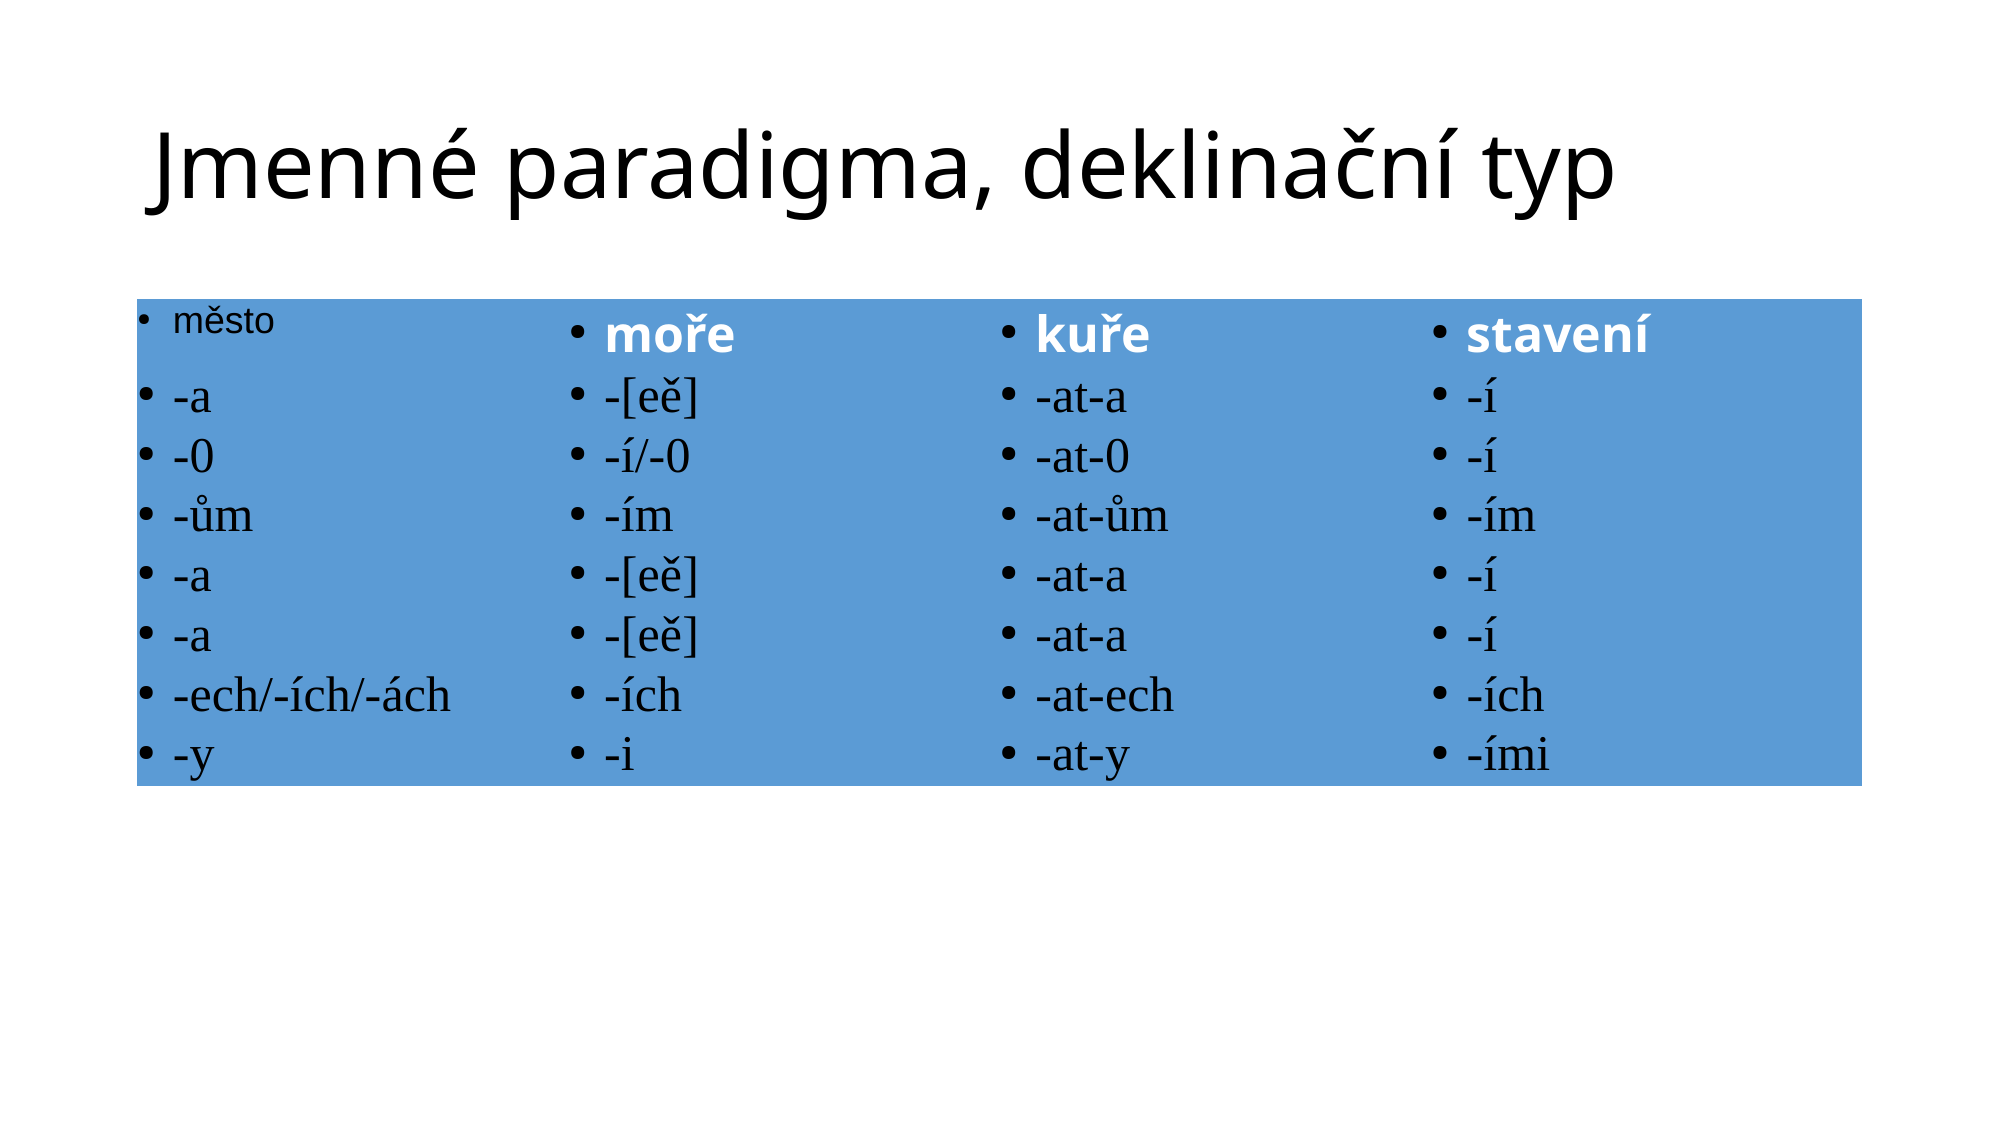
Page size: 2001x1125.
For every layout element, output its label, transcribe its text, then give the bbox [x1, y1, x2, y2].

table_cell -at-a [1000, 607, 1431, 667]
table_cell -í/-0 [569, 428, 1000, 487]
table_header město [137, 299, 569, 368]
table_header stavení [1431, 299, 1862, 368]
table_cell -[eě] [569, 368, 1000, 428]
table_cell -at-a [1000, 547, 1431, 607]
table_cell -ům [137, 487, 569, 547]
table_cell -at-ům [1000, 487, 1431, 547]
table_cell -í [1431, 428, 1862, 487]
table_cell -y [137, 726, 569, 786]
table_header moře [569, 299, 1000, 368]
table_cell -0 [137, 428, 569, 487]
table_header kuře [1000, 299, 1431, 368]
table_cell -a [137, 547, 569, 607]
table_cell -a [137, 368, 569, 428]
title Jmenné paradigma, deklinační typ [137, 59, 1863, 278]
table_cell -[eě] [569, 607, 1000, 667]
table_cell -ích [1431, 667, 1862, 726]
table_cell -ech/-ích/-ách [137, 667, 569, 726]
table_cell -ích [569, 667, 1000, 726]
table_cell -at-ech [1000, 667, 1431, 726]
table_cell -í [1431, 607, 1862, 667]
table_cell -at-y [1000, 726, 1431, 786]
table_cell -at-0 [1000, 428, 1431, 487]
table_cell -ím [1431, 487, 1862, 547]
table_cell -ím [569, 487, 1000, 547]
table_cell -a [137, 607, 569, 667]
table_cell -ími [1431, 726, 1862, 786]
table_cell -[eě] [569, 547, 1000, 607]
table_cell -í [1431, 547, 1862, 607]
table_cell -i [569, 726, 1000, 786]
table_cell -í [1431, 368, 1862, 428]
table_cell -at-a [1000, 368, 1431, 428]
